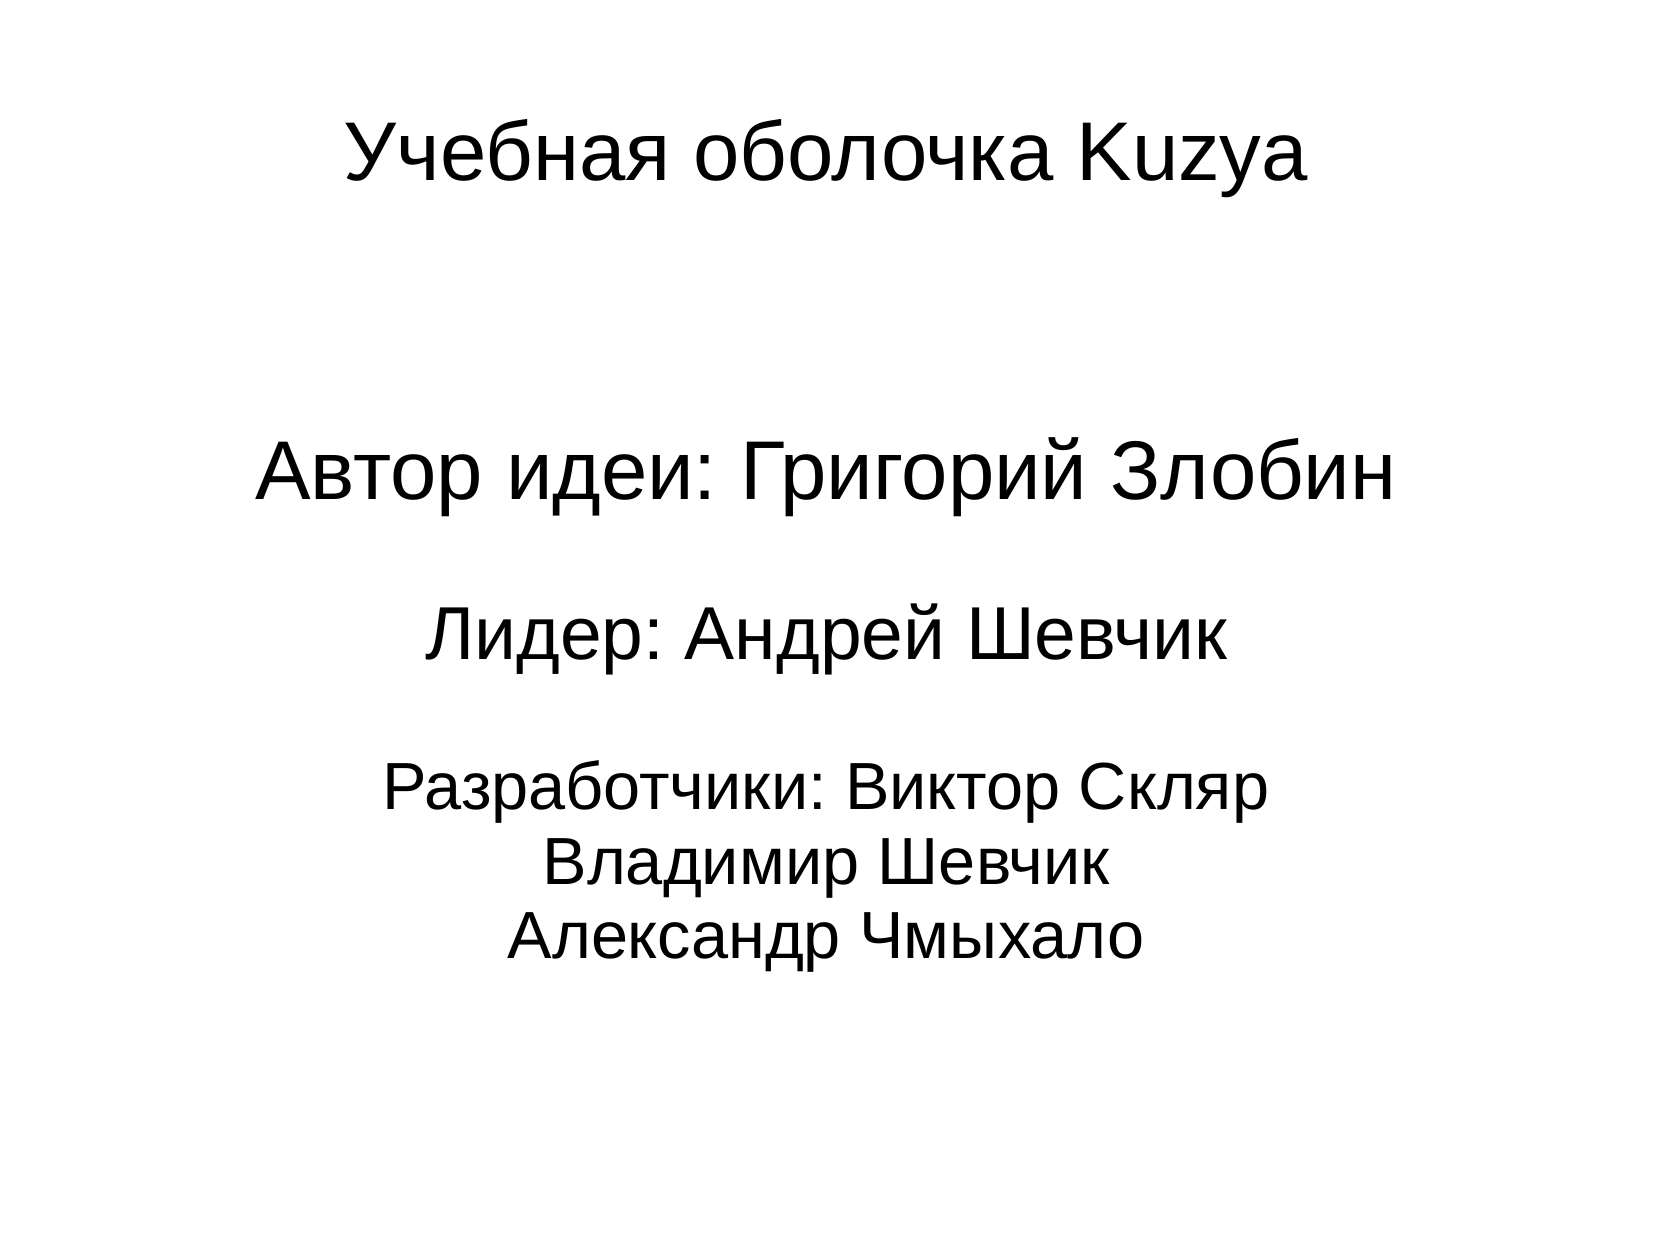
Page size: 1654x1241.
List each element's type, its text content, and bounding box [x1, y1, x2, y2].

title Учебная оболочка Kuzya [82, 56, 1571, 249]
subtitle Автор идеи: Григорий Злобин Лидер: Андрей Шевчик Разработчики: Виктор Скляр Владимир Шевчик Александр Чмыхало [82, 290, 1571, 1109]
